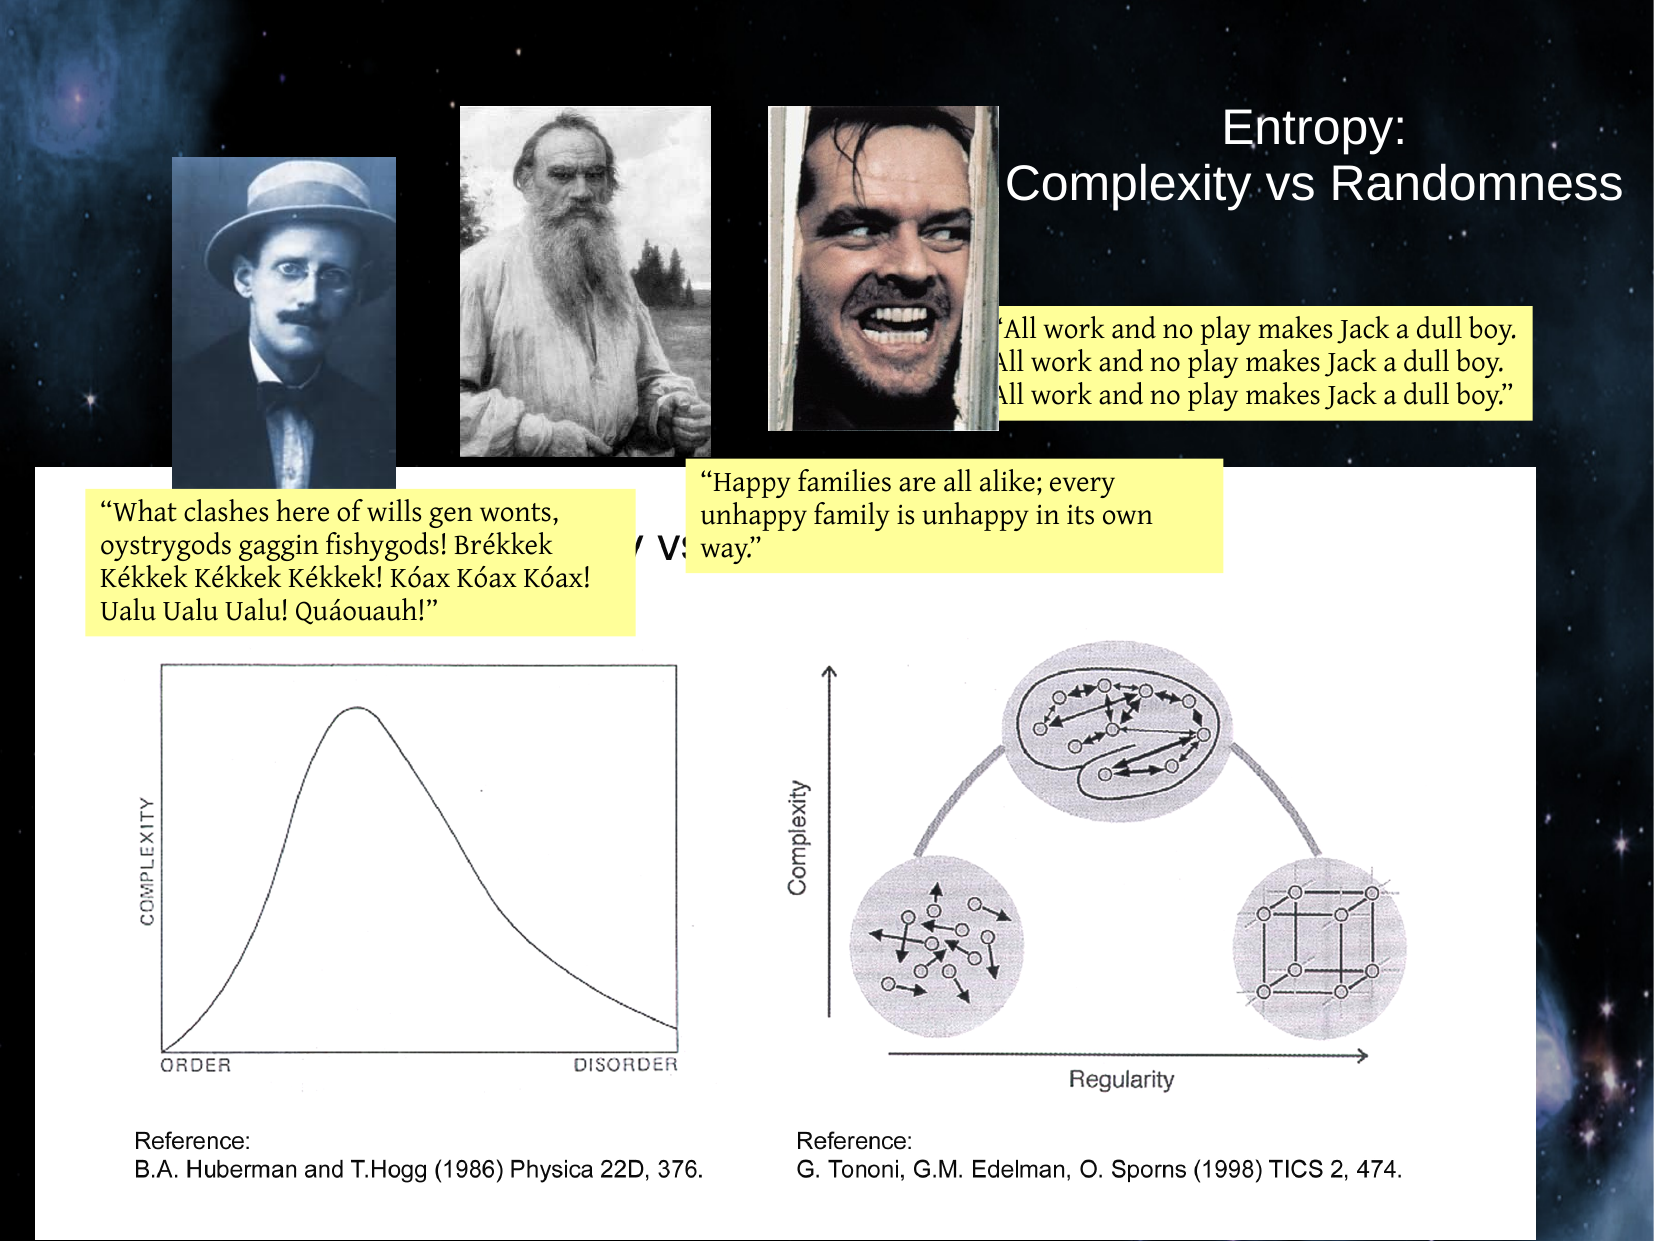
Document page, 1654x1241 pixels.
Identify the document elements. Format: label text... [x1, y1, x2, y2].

text_box “What clashes here of wills gen wonts, oystrygods gaggin fishygods! Brékkek Kékkek Kékkek Kékkek! Kóax Kóax Kóax! Ualu Ualu Ualu! Quáouauh!” [85, 488, 636, 637]
picture [0, 0, 1654, 1241]
text_box Entropy: Complexity vs Randomness [975, 91, 1654, 345]
text_box “Happy families are all alike; every unhappy family is unhappy in its own way.” [685, 458, 1224, 574]
text_box “All work and no play makes Jack a dull boy. All work and no play makes Jack a dull boy. All work and no play makes Jack a dull boy.” [999, 345, 1533, 421]
